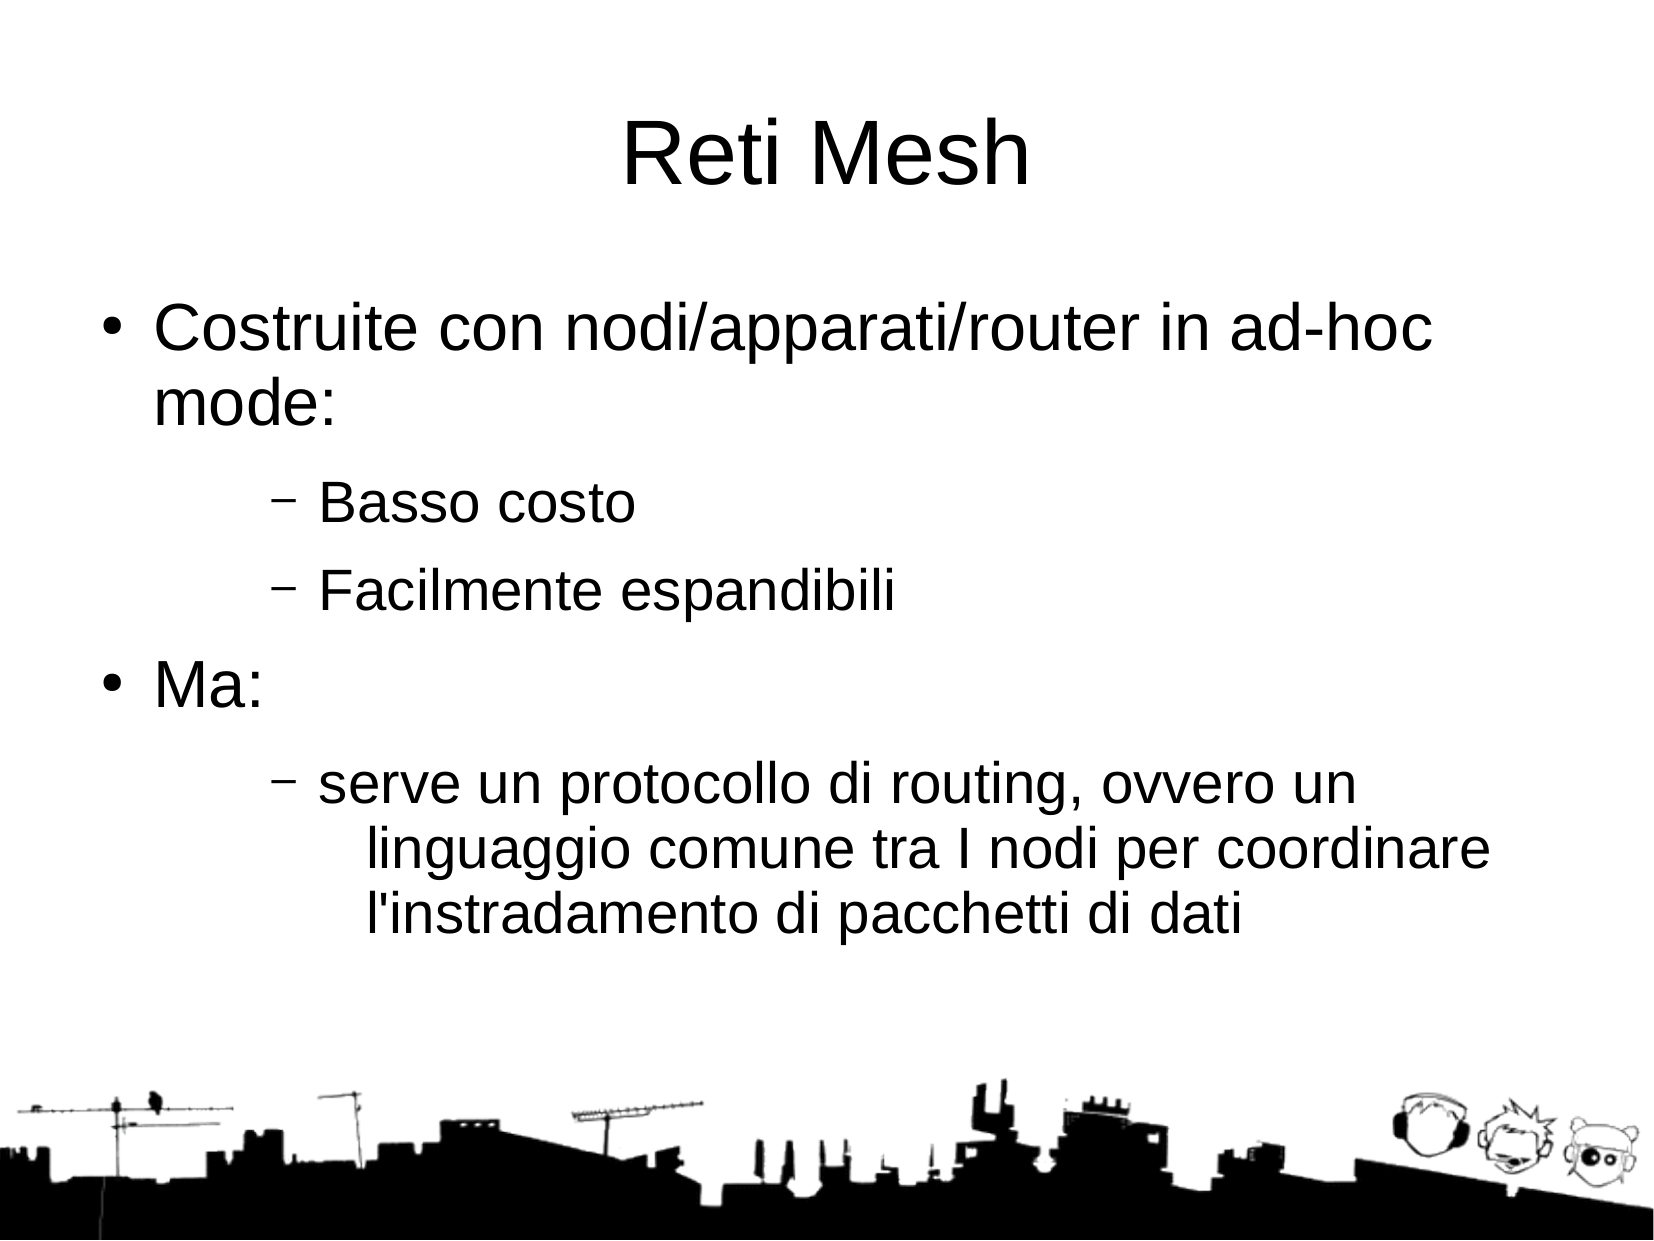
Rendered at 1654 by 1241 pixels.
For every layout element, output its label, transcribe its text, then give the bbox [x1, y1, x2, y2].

list Costruite con nodi/apparati/router in ad-hoc mode: Basso costo Facilmente espandibili Ma: serve un protocollo di routing, ovvero un linguaggio comune tra I nodi per coordinare l'instradamento di pacchetti di dati [82, 290, 1571, 1094]
title Reti Mesh [82, 56, 1571, 250]
picture [0, 1077, 1654, 1240]
